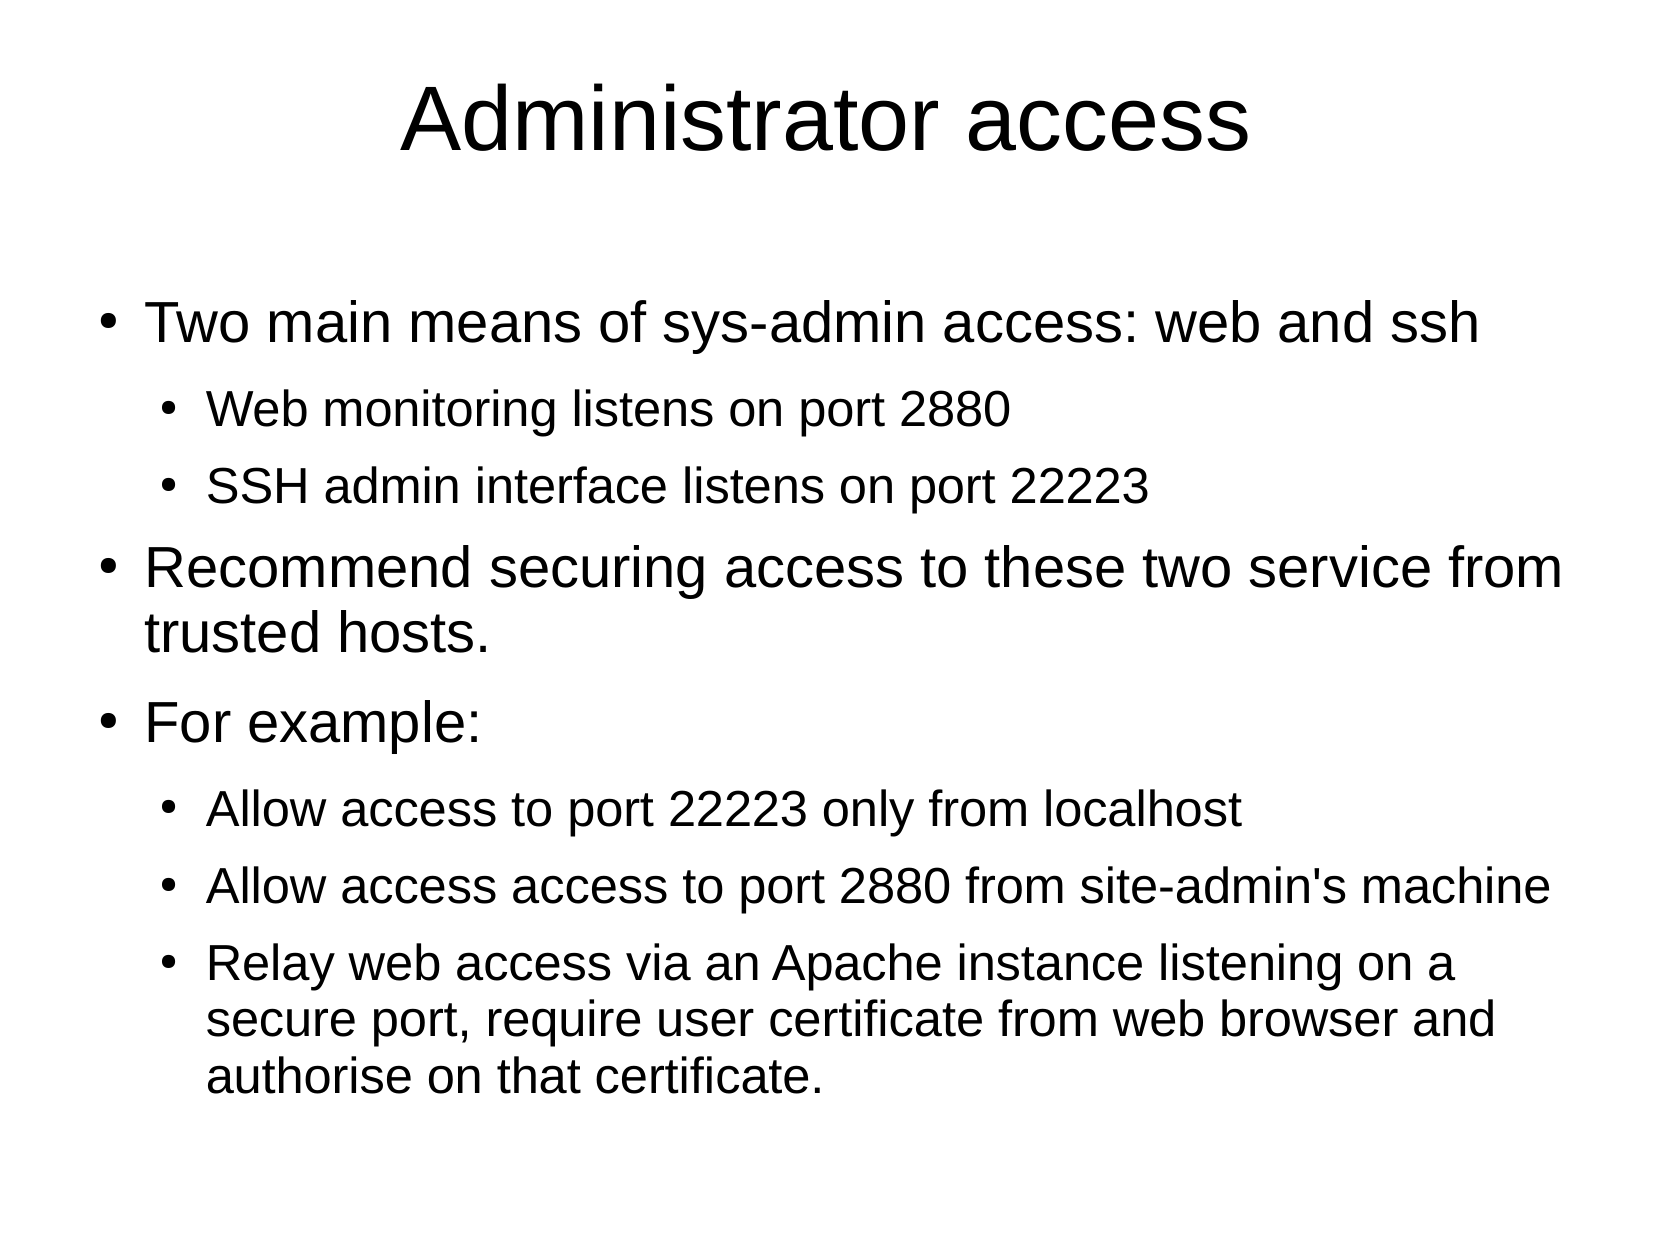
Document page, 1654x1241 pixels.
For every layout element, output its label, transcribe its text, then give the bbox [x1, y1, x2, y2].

list Two main means of sys-admin access: web and ssh Web monitoring listens on port 2880 SSH admin interface listens on port 22223 Recommend securing access to these two service from trusted hosts. For example: Allow access to port 22223 only from localhost Allow access access to port 2880 from site-admin's machine Relay web access via an Apache instance listening on a secure port, require user certificate from web browser and authorise on that certificate. [82, 290, 1571, 1109]
title Administrator access [82, 56, 1571, 181]
